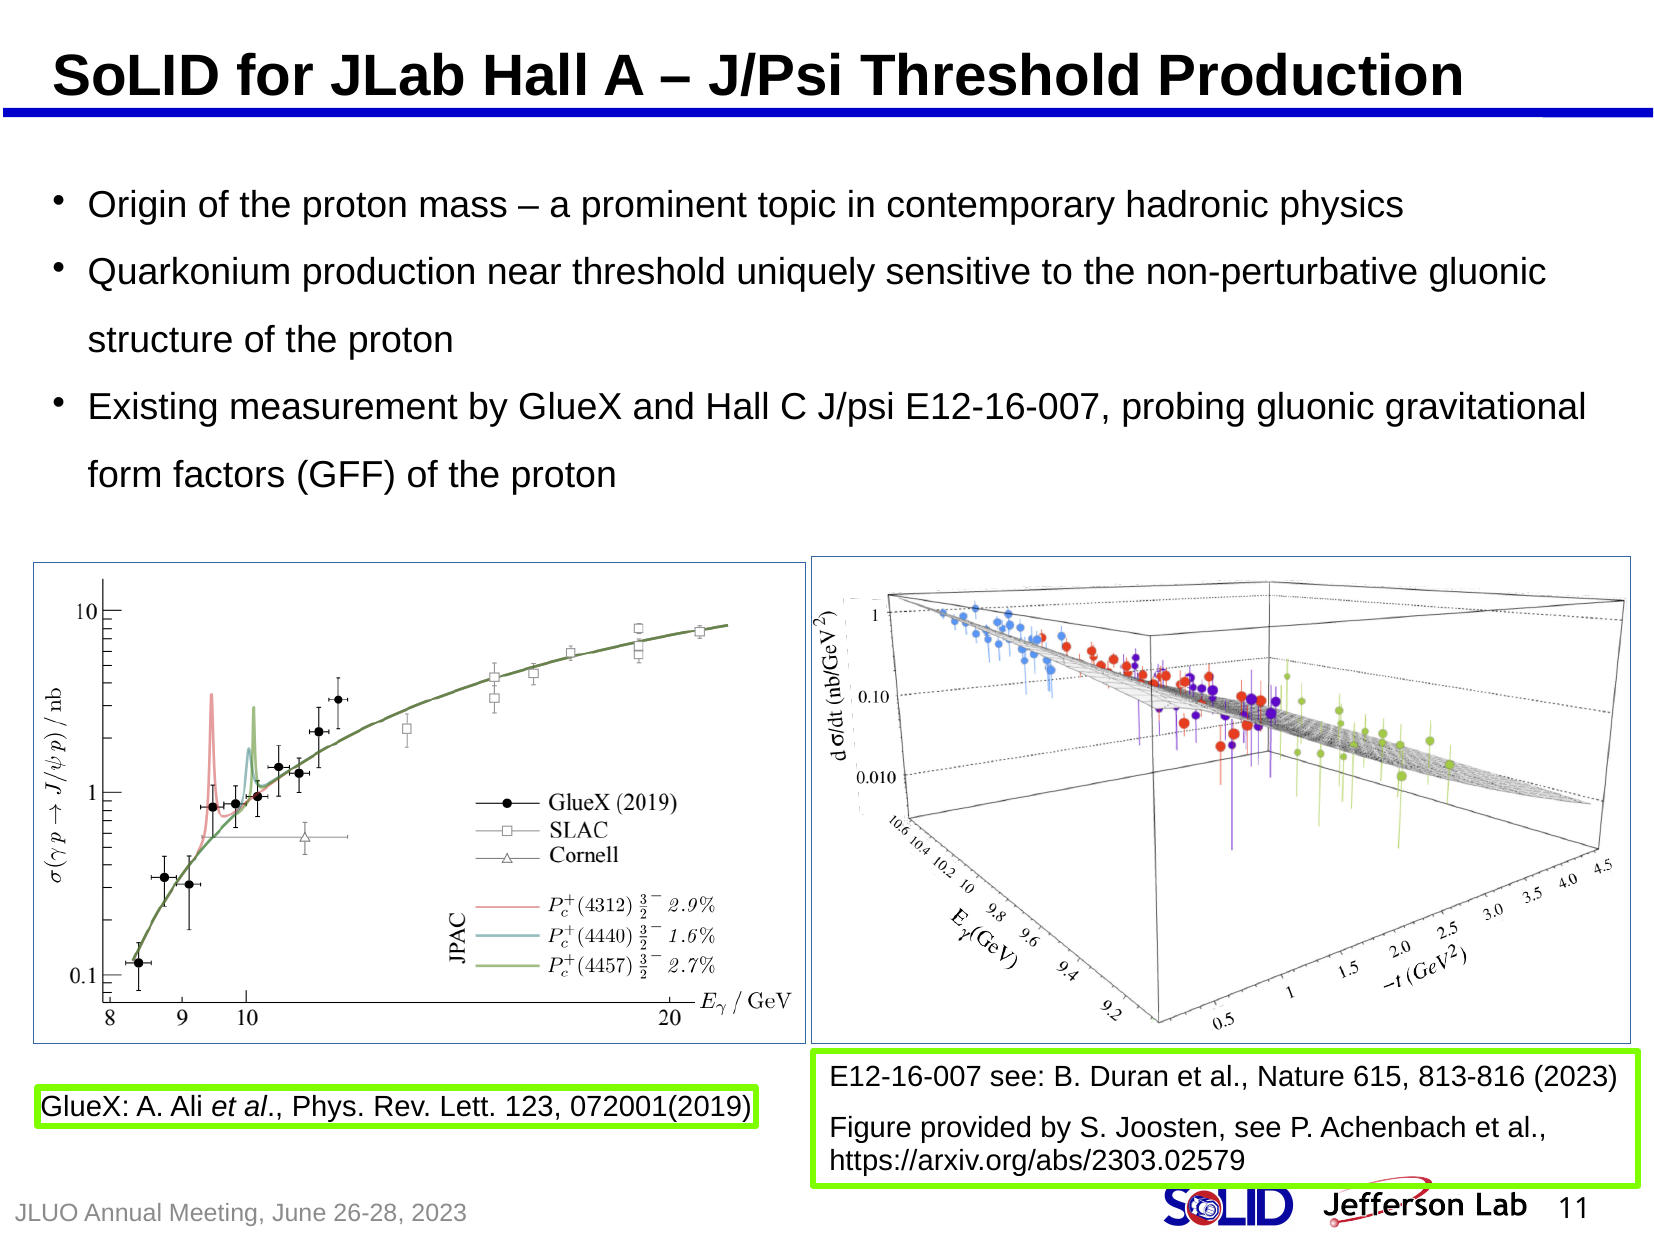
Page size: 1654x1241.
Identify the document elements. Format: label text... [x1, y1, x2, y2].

text_box Origin of the proton mass – a prominent topic in contemporary hadronic physics Quarkonium production near threshold uniquely sensitive to the non-perturbative gluonic structure of the proton Existing measurement by GlueX and Hall C J/psi E12-16-007, probing gluonic gravitational form factors (GFF) of the proton [37, 149, 1613, 480]
text_box E12-16-007 see: B. Duran et al., Nature 615, 813-816 (2023) Figure provided by S. Joosten, see P. Achenbach et al., https://arxiv.org/abs/2303.02579 [813, 1051, 1639, 1186]
picture [811, 556, 1631, 1044]
picture [1321, 1189, 1540, 1239]
text_box GlueX: A. Ali et al., Phys. Rev. Lett. 123, 072001(2019) [37, 1087, 756, 1127]
text_box SoLID for JLab Hall A – J/Psi Threshold Production [37, 29, 1613, 104]
picture [1160, 1189, 1296, 1234]
picture [33, 562, 806, 1044]
